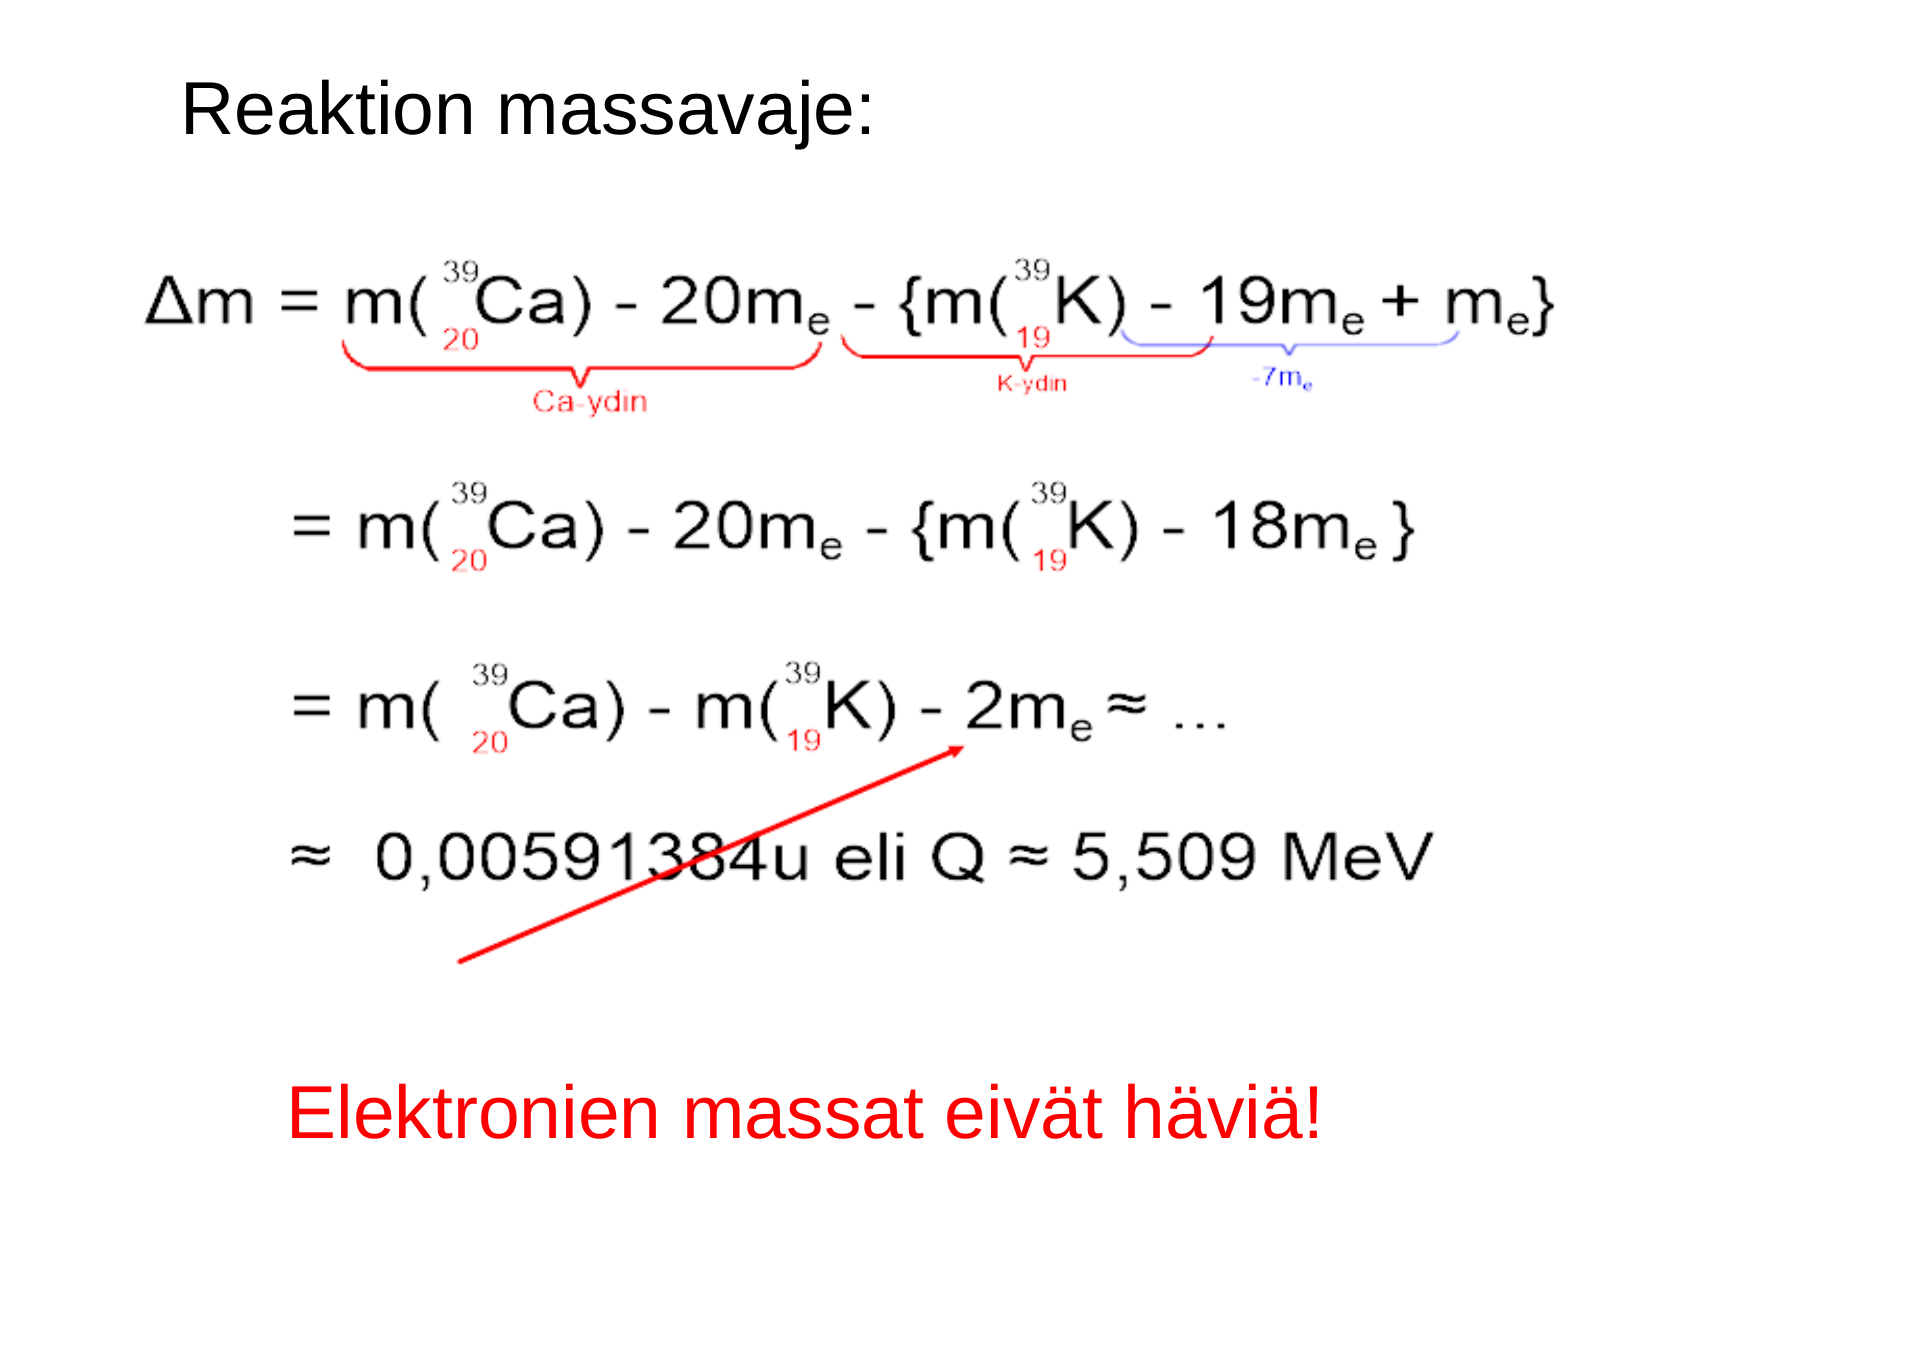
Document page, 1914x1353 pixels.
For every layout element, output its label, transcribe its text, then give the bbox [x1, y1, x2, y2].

text_box Elektronien massat eivät häviä! [271, 1062, 1548, 1246]
picture [82, 200, 1796, 1045]
text_box Reaktion massavaje: [165, 59, 1381, 175]
